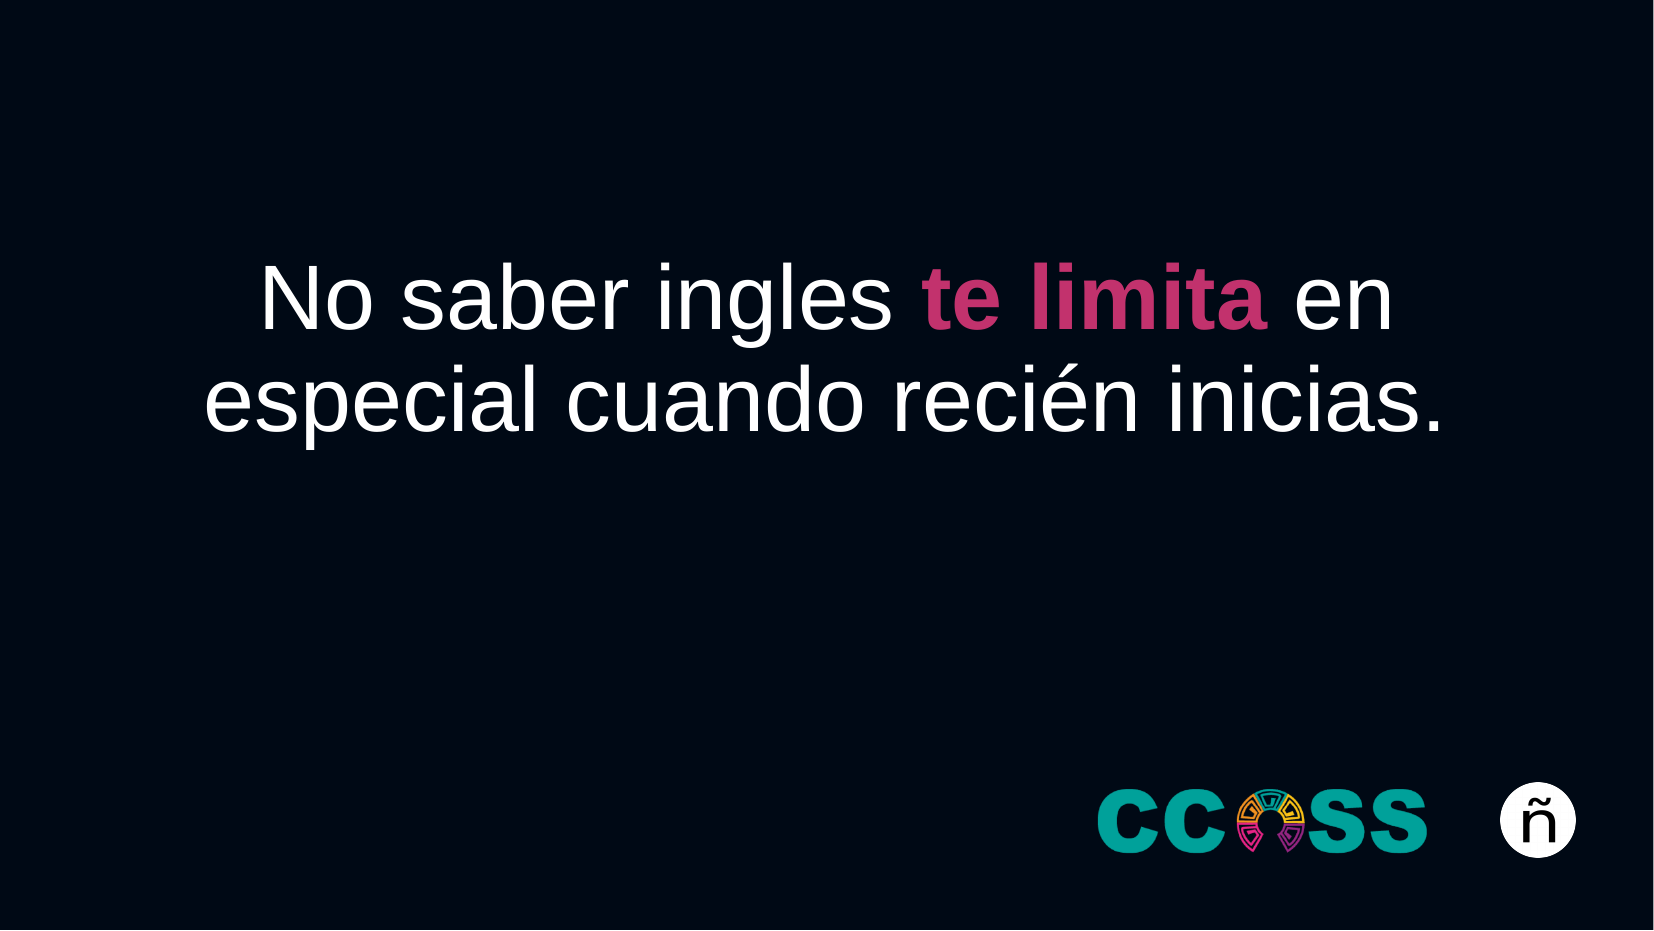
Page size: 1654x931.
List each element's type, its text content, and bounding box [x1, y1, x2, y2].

title No saber ingles te limita en especial cuando recién inicias. [82, 195, 1571, 503]
picture [1500, 782, 1576, 858]
picture [1090, 780, 1436, 861]
